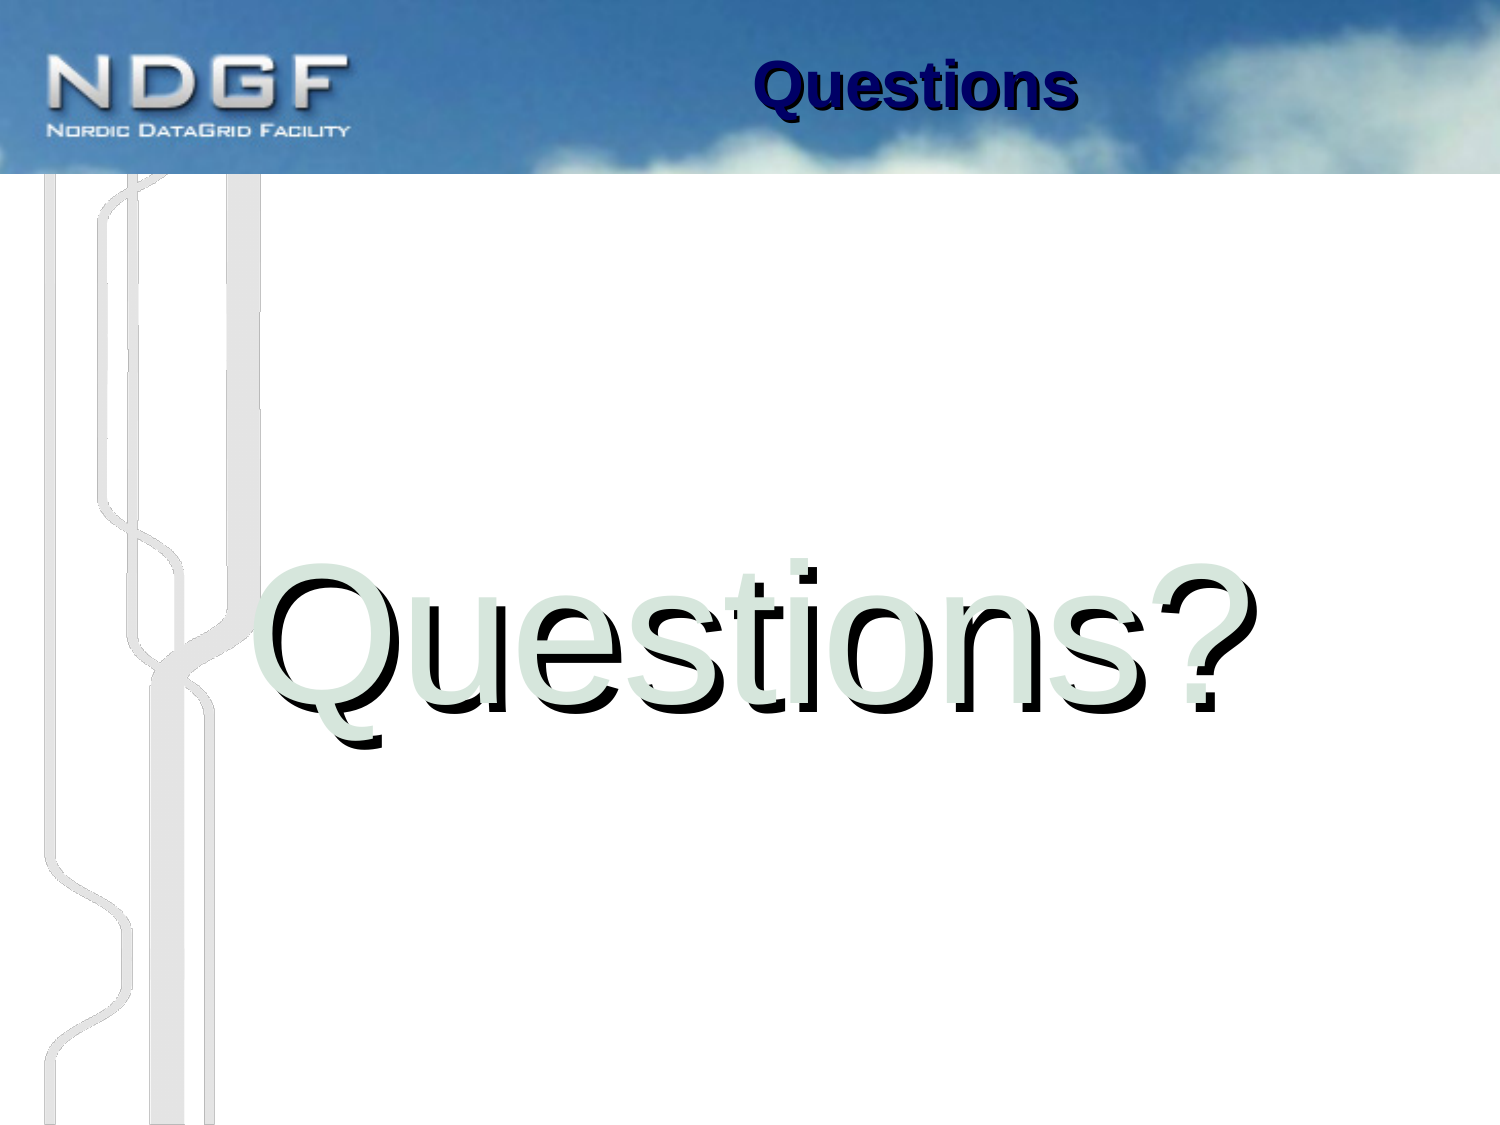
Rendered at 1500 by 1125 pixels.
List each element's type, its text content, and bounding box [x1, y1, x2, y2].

title Questions [372, 0, 1459, 172]
picture [0, 0, 1500, 262]
subtitle Questions? [75, 262, 1426, 1006]
